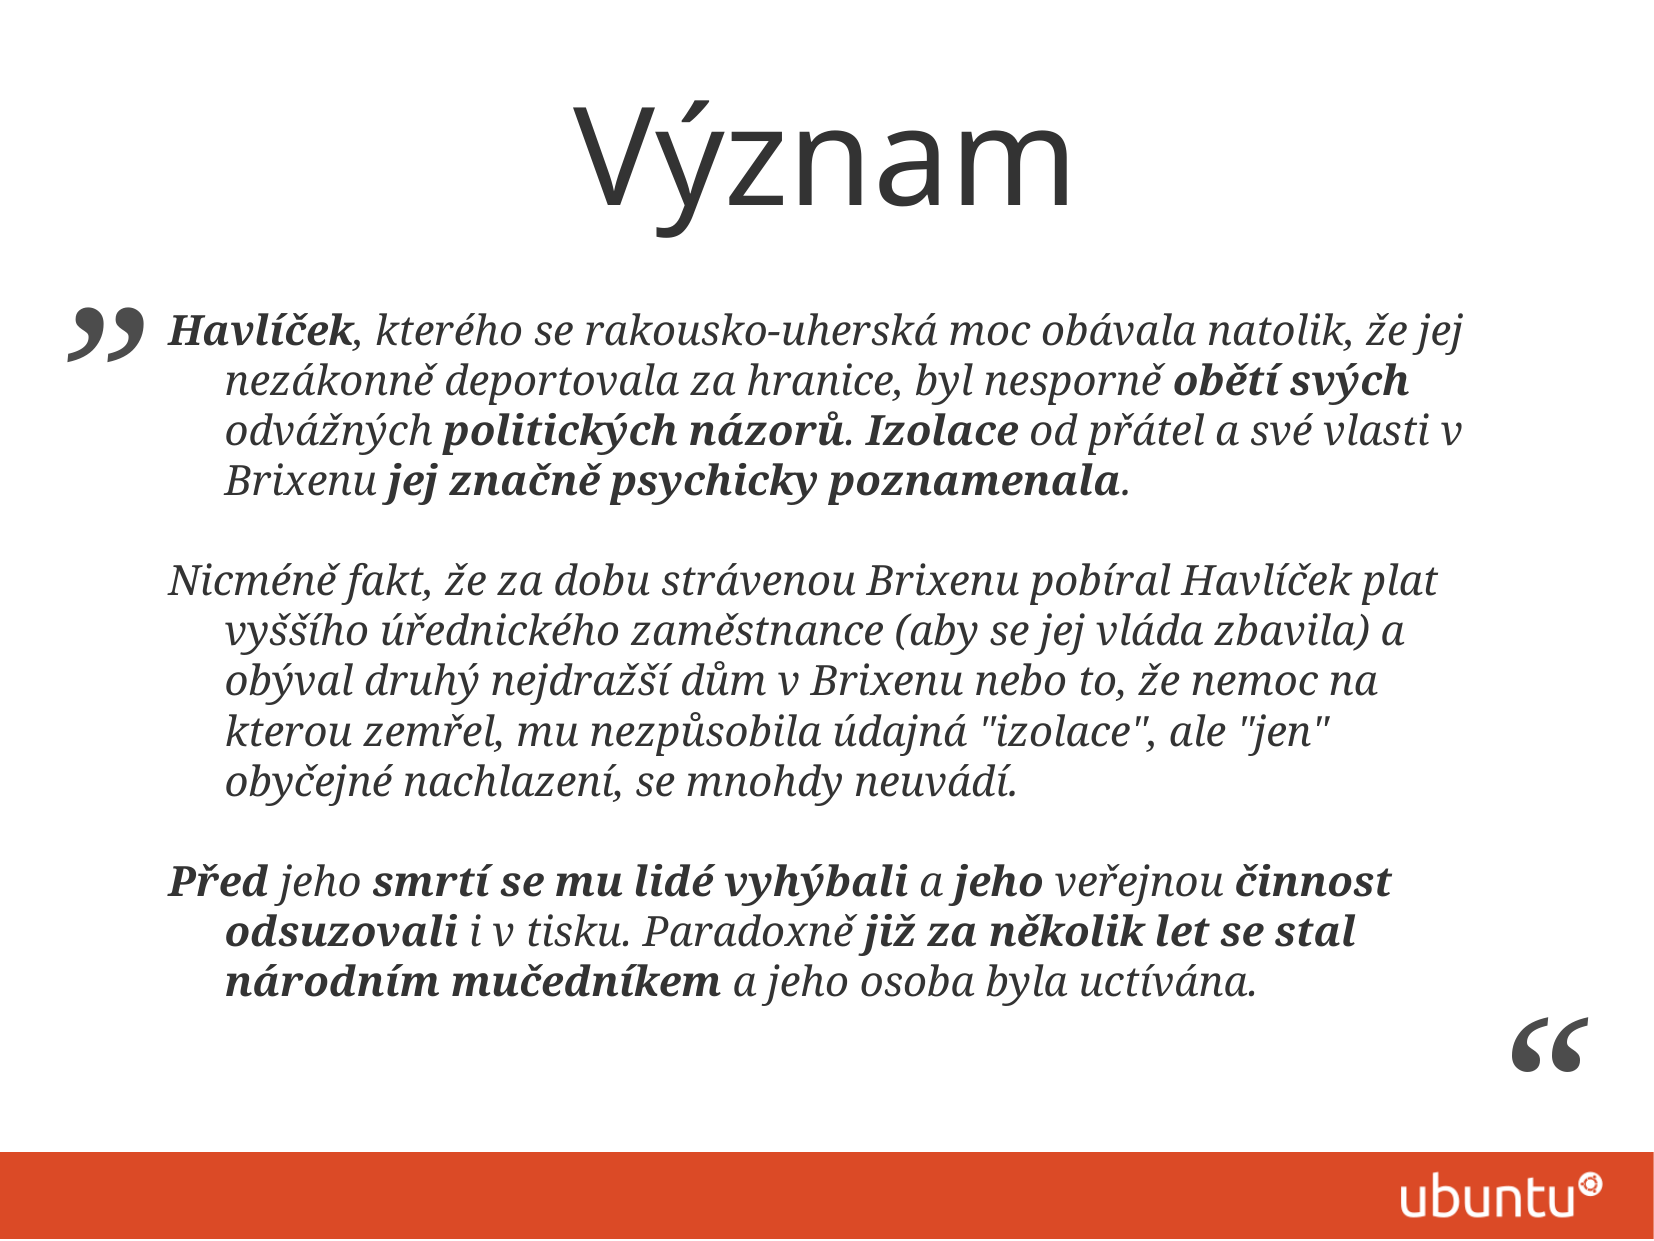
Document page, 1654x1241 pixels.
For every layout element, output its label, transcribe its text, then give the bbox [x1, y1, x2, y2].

text_box “ [1476, 939, 1617, 1182]
list Havlíček, kterého se rakousko-uherská moc obávala natolik, že jej nezákonně deportovala za hranice, byl nesporně obětí svých odvážných politických názorů. Izolace od přátel a své vlasti v Brixenu jej značně psychicky poznamenala. Nicméně fakt, že za dobu strávenou Brixenu pobíral Havlíček plat vyššího úřednického zaměstnance (aby se jej vláda zbavila) a obýval druhý nejdražší dům v Brixenu nebo to, že nemoc na kterou zemřel, mu nezpůsobila údajná "izolace", ale "jen" obyčejné nachlazení, se mnohdy neuvádí. Před jeho smrtí se mu lidé vyhýbali a jeho veřejnou činnost odsuzovali i v tisku. Paradoxně již za několik let se stal národním mučedníkem a jeho osoba byla uctívána. [160, 295, 1477, 1063]
text_box „ [59, 112, 199, 355]
picture [0, 1152, 1654, 1239]
title Význam [56, 74, 1596, 249]
